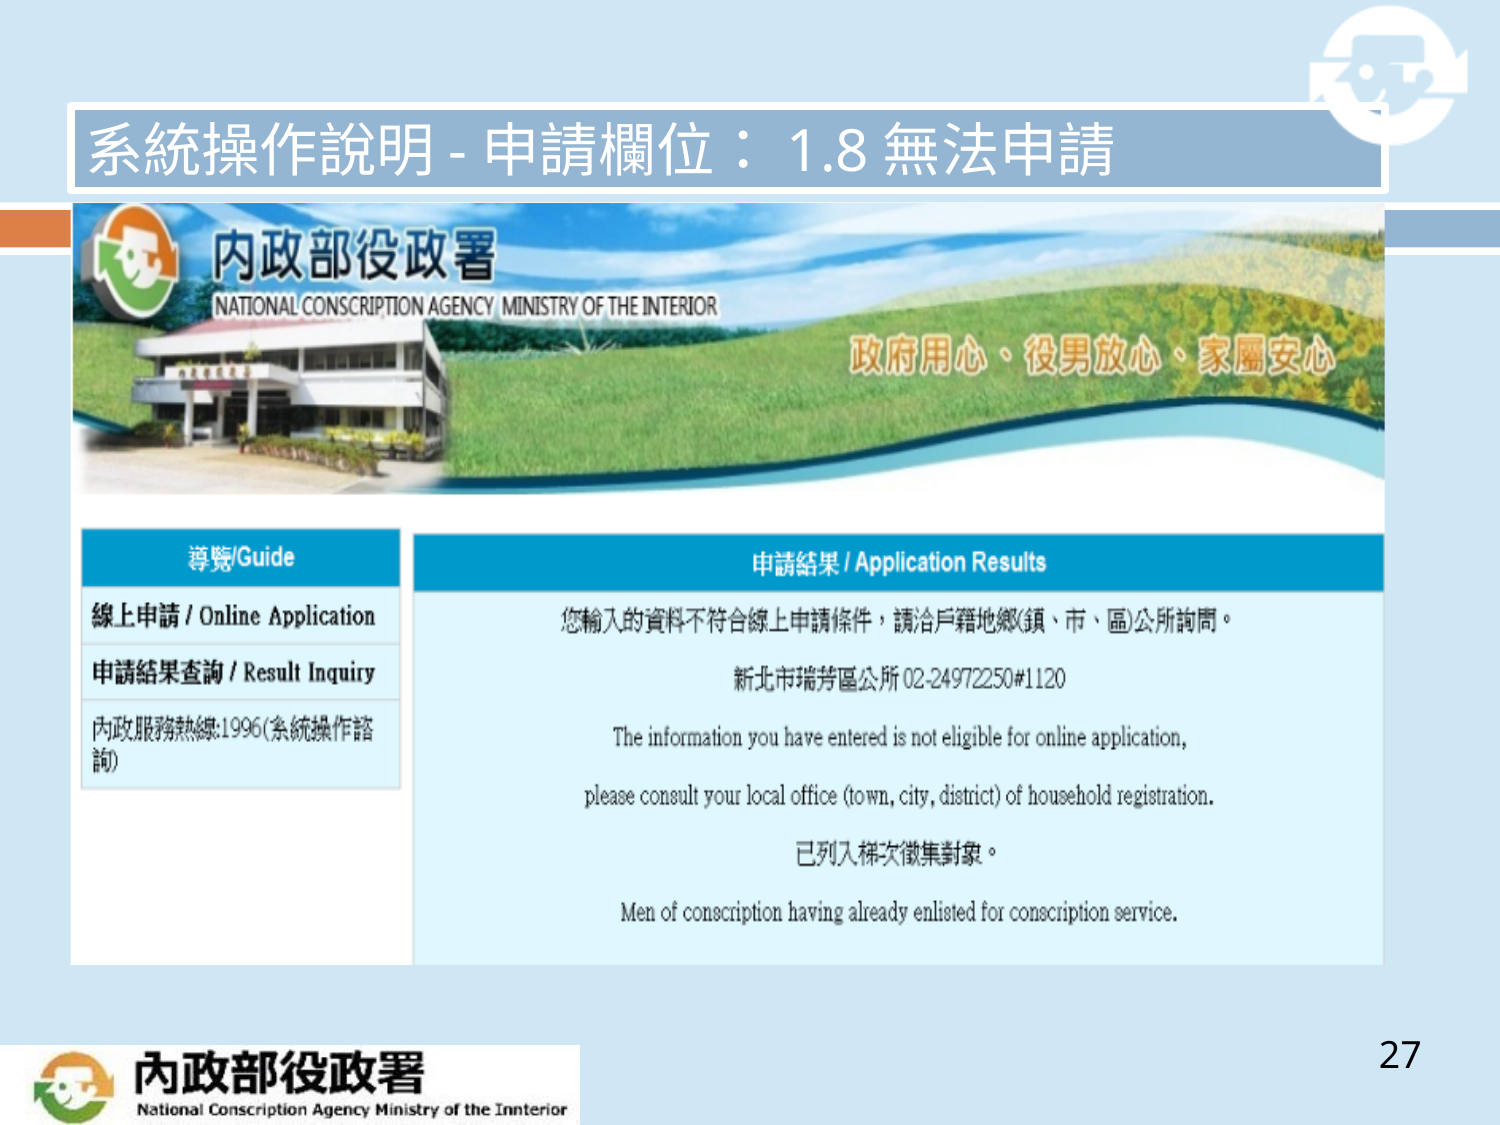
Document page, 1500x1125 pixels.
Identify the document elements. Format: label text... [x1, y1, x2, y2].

slide_number <編號> [1364, 1023, 1452, 1086]
picture [70, 203, 1385, 965]
picture [1305, 0, 1473, 153]
picture [0, 1045, 580, 1125]
text_box 系統操作說明-申請欄位：1.8無法申請 [70, 105, 1385, 191]
